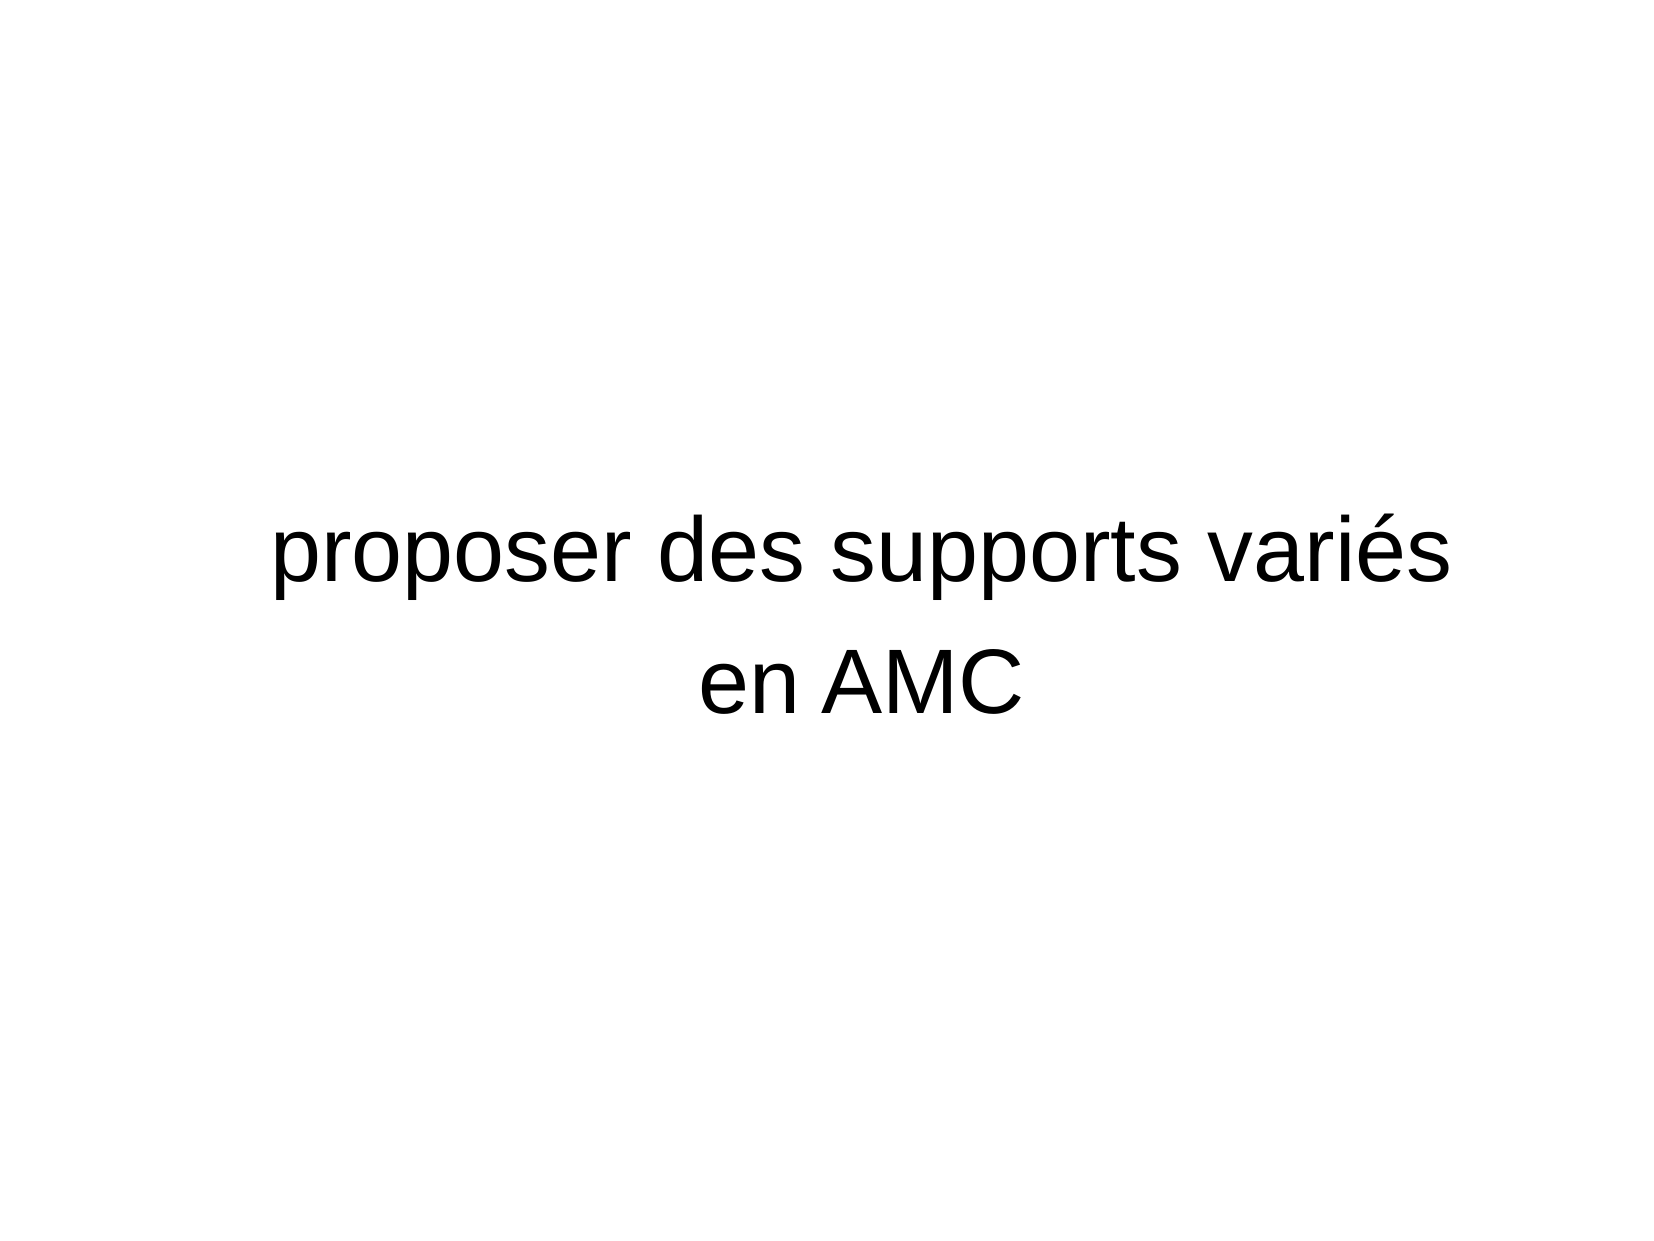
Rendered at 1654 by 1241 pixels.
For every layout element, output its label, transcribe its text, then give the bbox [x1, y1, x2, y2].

list proposer des supports variés en AMC [82, 290, 1571, 1109]
